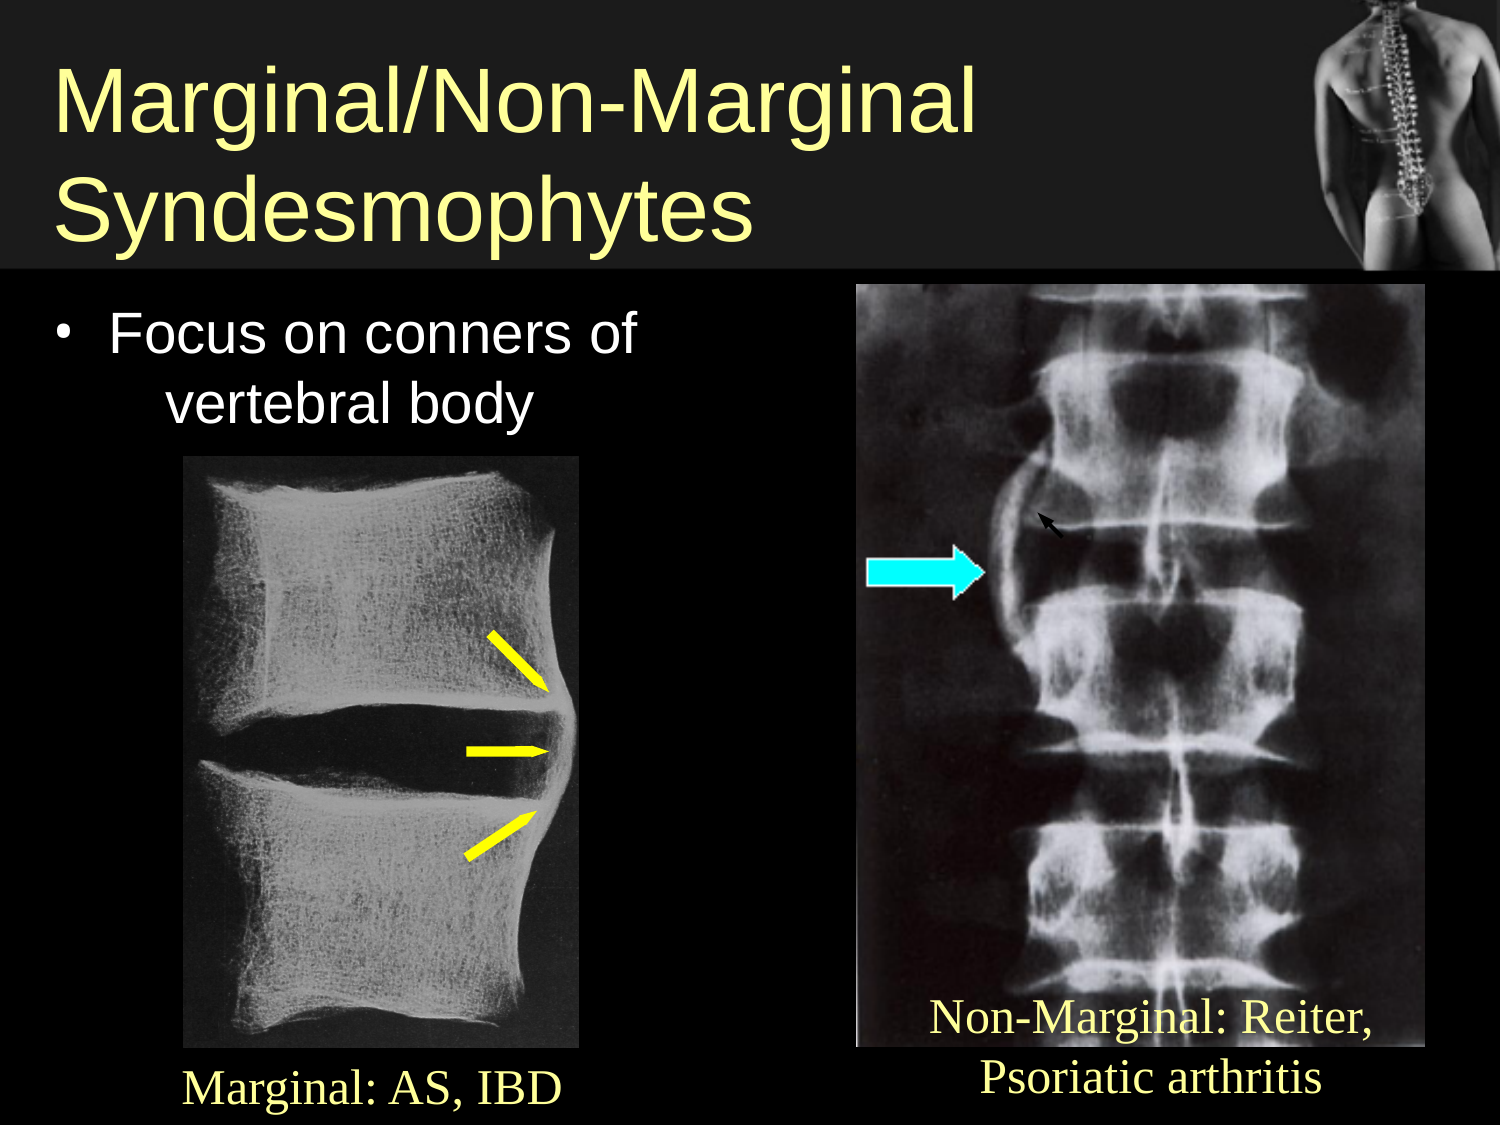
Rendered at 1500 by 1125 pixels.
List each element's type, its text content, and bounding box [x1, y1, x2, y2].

title Marginal/Non-Marginal Syndesmophytes [37, 32, 1300, 228]
text_box Non-Marginal: Reiter, Psoriatic arthritis [891, 976, 1412, 1111]
text_box Marginal: AS, IBD [159, 1046, 585, 1122]
chart [856, 284, 1425, 1047]
list Focus on conners of vertebral body [37, 287, 736, 1000]
picture [183, 456, 580, 1046]
